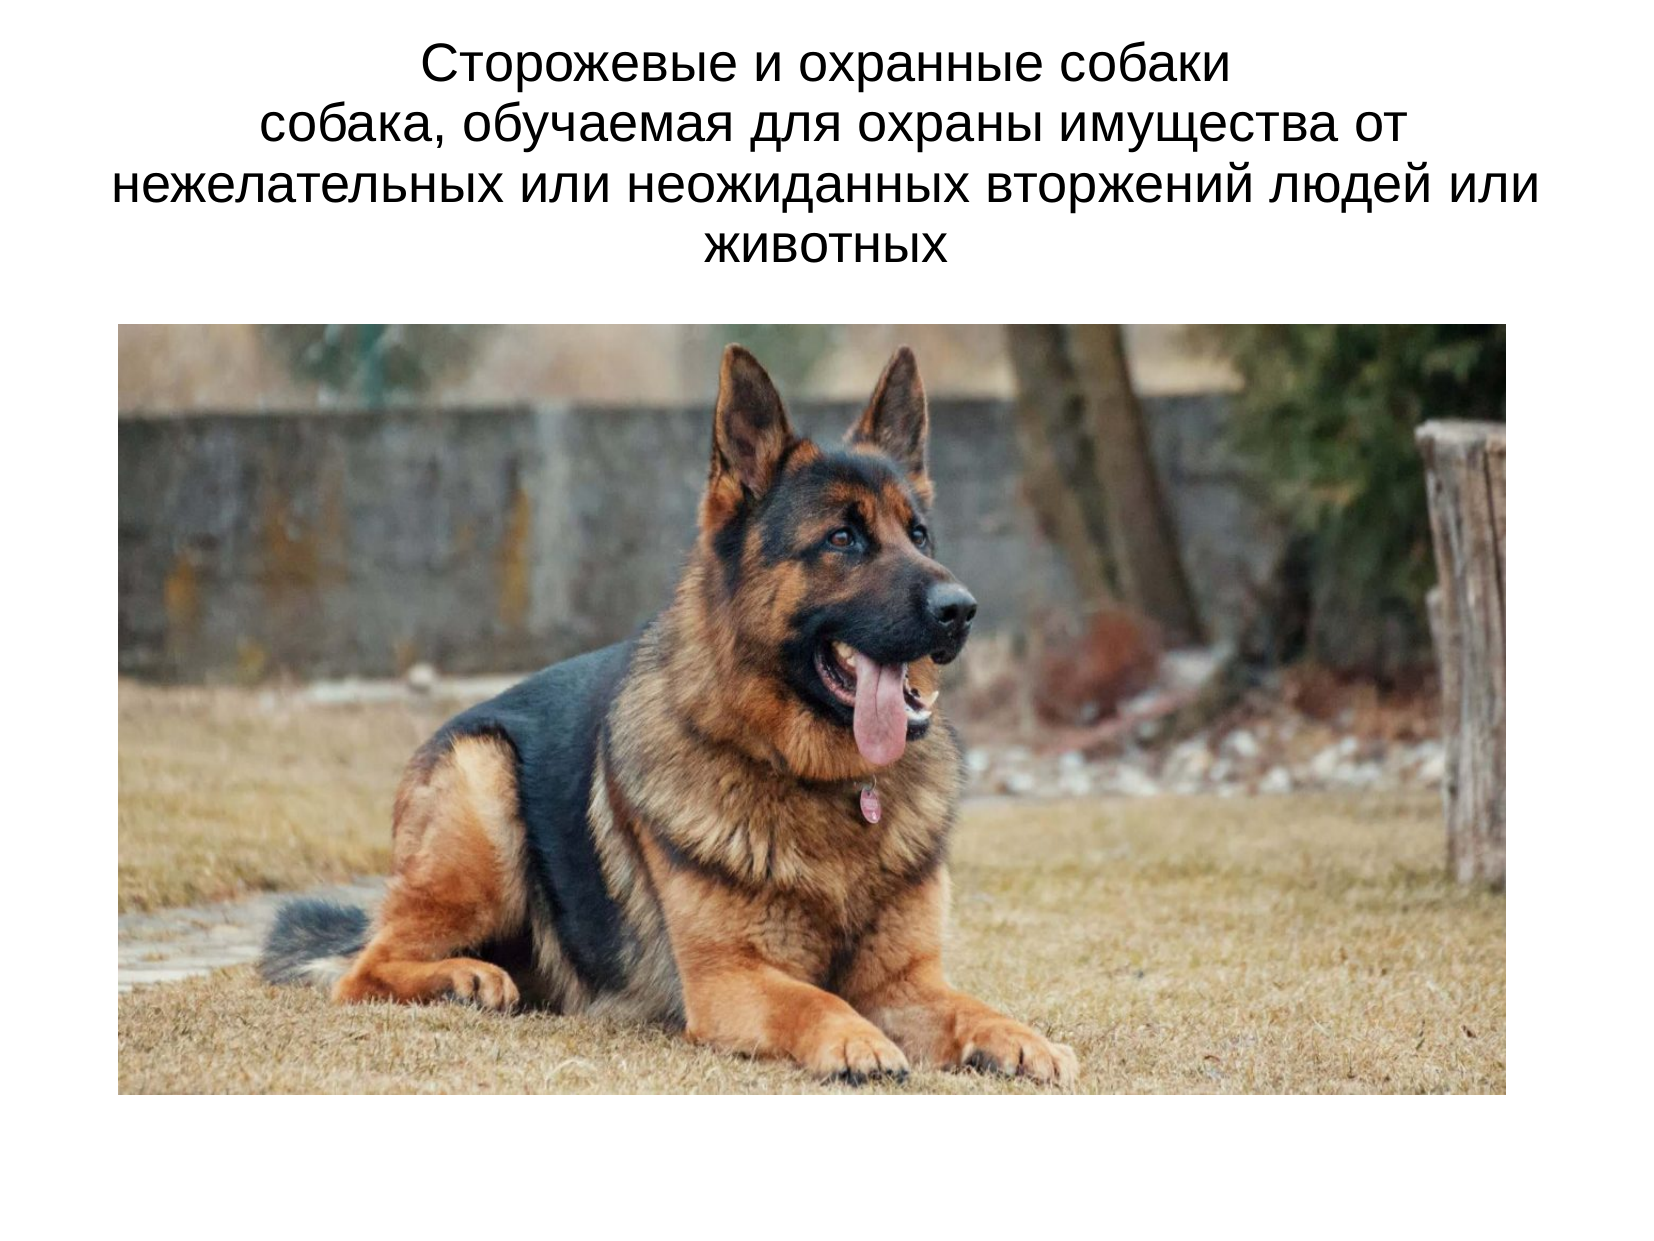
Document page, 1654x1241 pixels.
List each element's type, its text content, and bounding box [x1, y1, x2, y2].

picture [118, 324, 1506, 1095]
title Сторожевые и охранные собаки собака, обучаемая для охраны имущества от нежелательных или неожиданных вторжений людей или животных [82, 31, 1571, 275]
